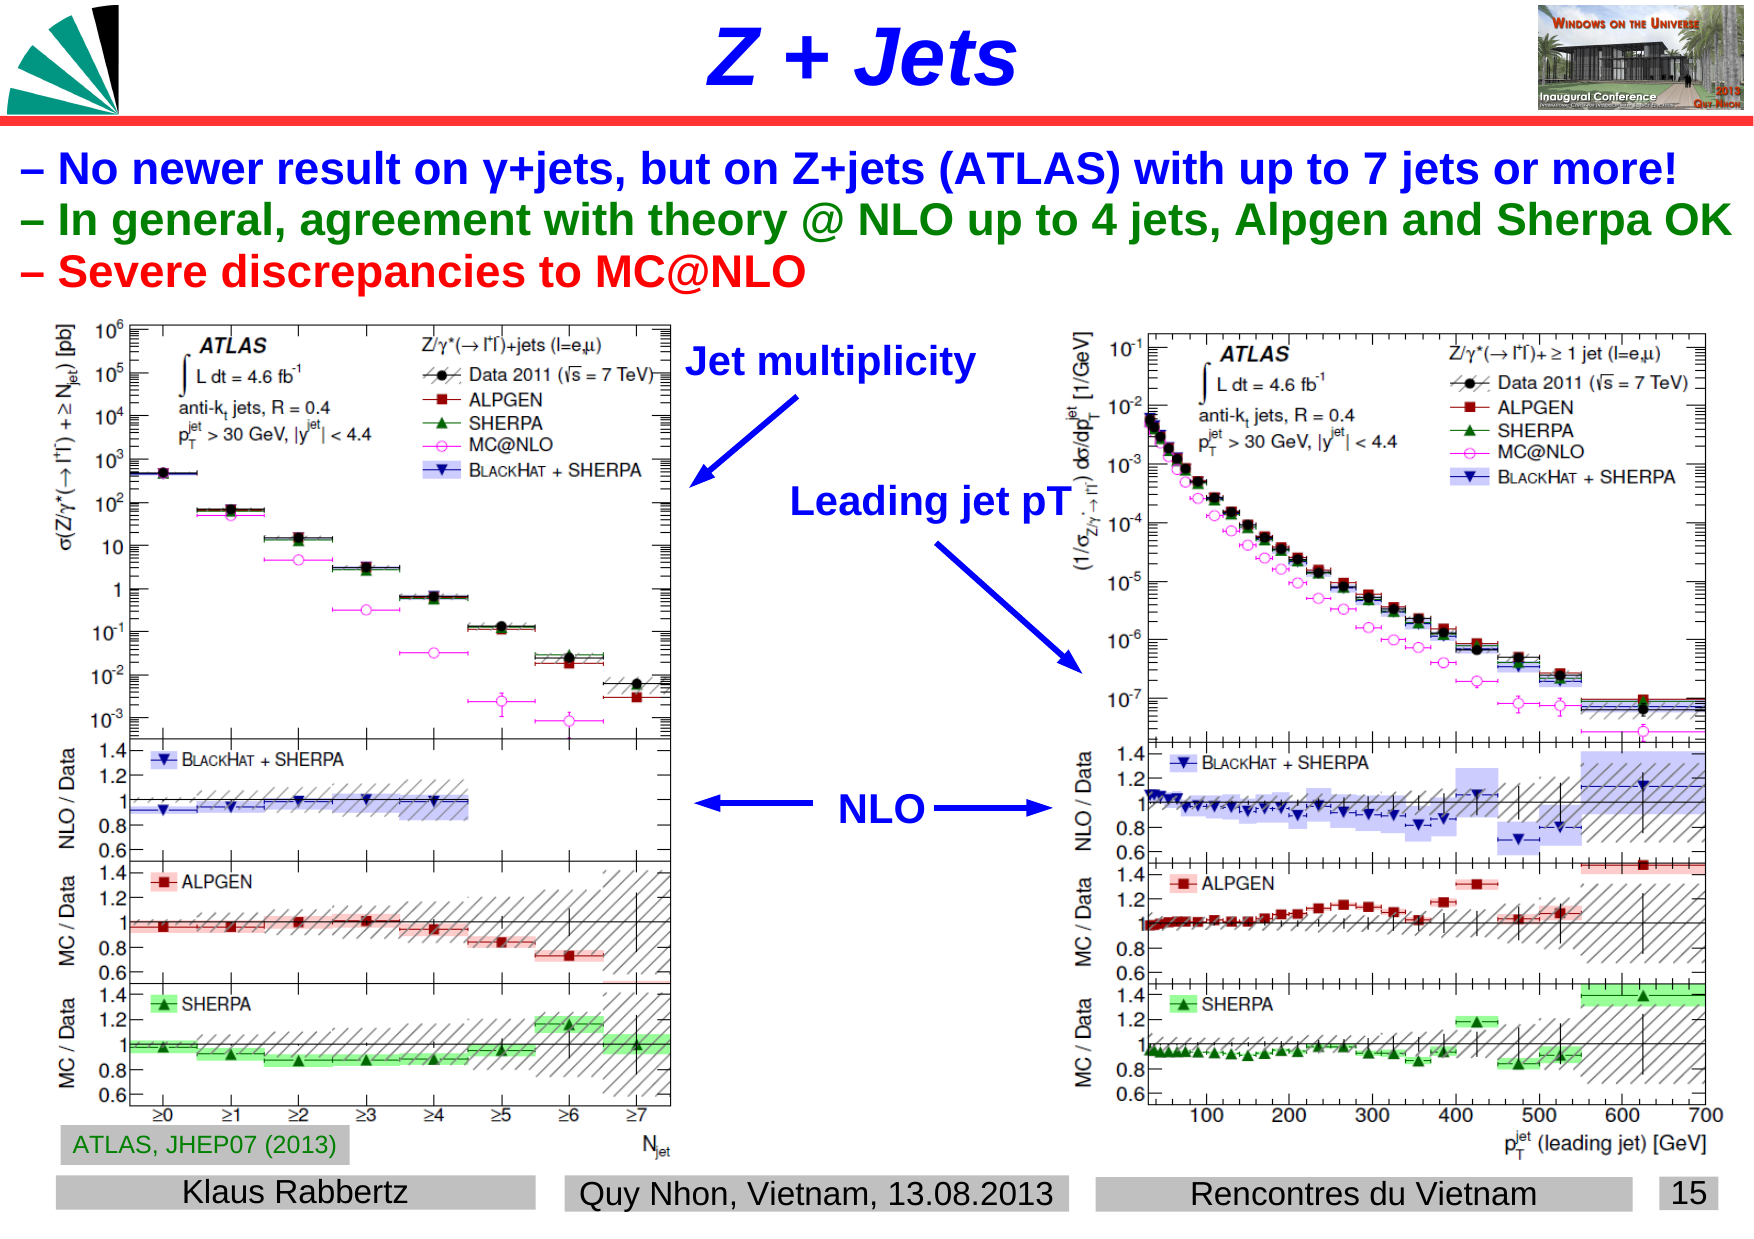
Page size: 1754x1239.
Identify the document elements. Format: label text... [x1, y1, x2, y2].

text_box Jet multiplicity [672, 332, 989, 391]
picture [43, 315, 685, 1166]
text_box ATLAS, JHEP07 (2013) [60, 1125, 350, 1165]
text_box NLO [826, 780, 939, 839]
title Z + Jets [123, 0, 1606, 114]
text_box Leading jet pT [777, 471, 1085, 530]
picture [1061, 328, 1727, 1163]
text_box – No newer result on γ+jets, but on Z+jets (ATLAS) with up to 7 jets or more! – In general, agreement with theory @ NLO up to 4 jets, Alpgen and Sherpa OK – Severe discrepancies to MC@NLO [7, 137, 1746, 303]
picture [1606, 5, 1744, 110]
picture [7, 5, 119, 116]
